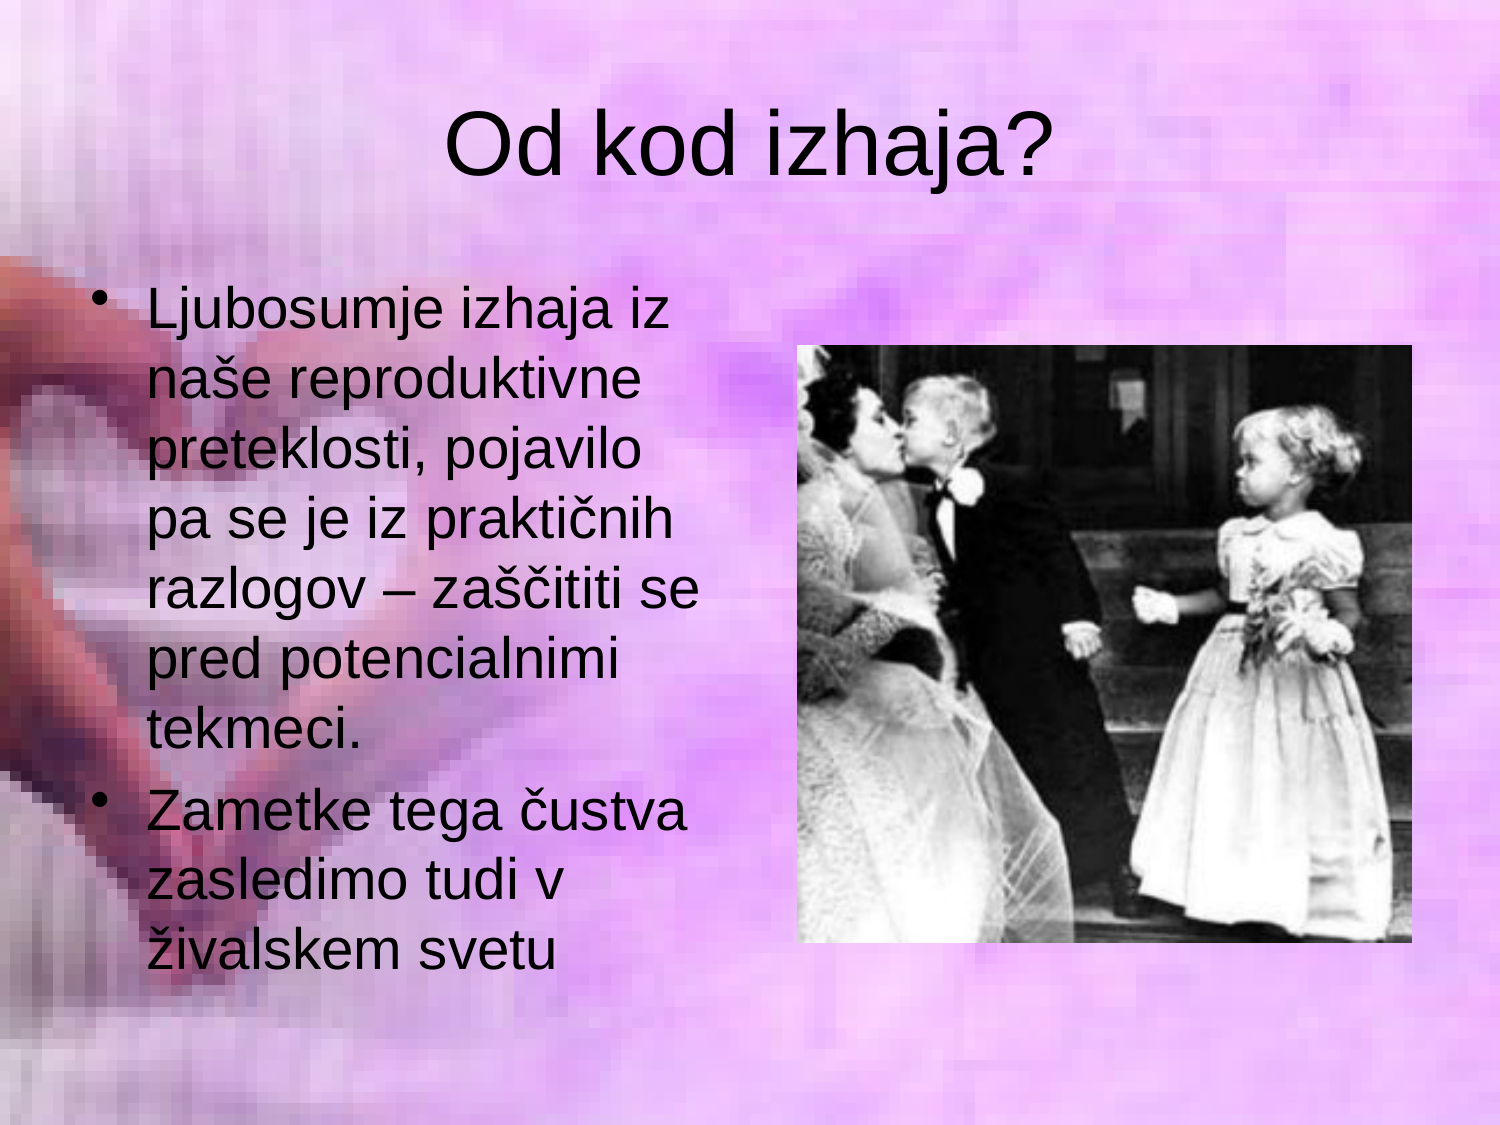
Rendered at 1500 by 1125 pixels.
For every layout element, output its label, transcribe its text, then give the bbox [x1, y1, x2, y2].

list Ljubosumje izhaja iz naše reproduktivne preteklosti, pojavilo pa se je iz praktičnih razlogov – zaščititi se pred potencialnimi tekmeci. Zametke tega čustva zasledimo tudi v živalskem svetu [75, 262, 738, 1005]
title Od kod izhaja? [75, 45, 1425, 233]
picture [0, 0, 1500, 1125]
